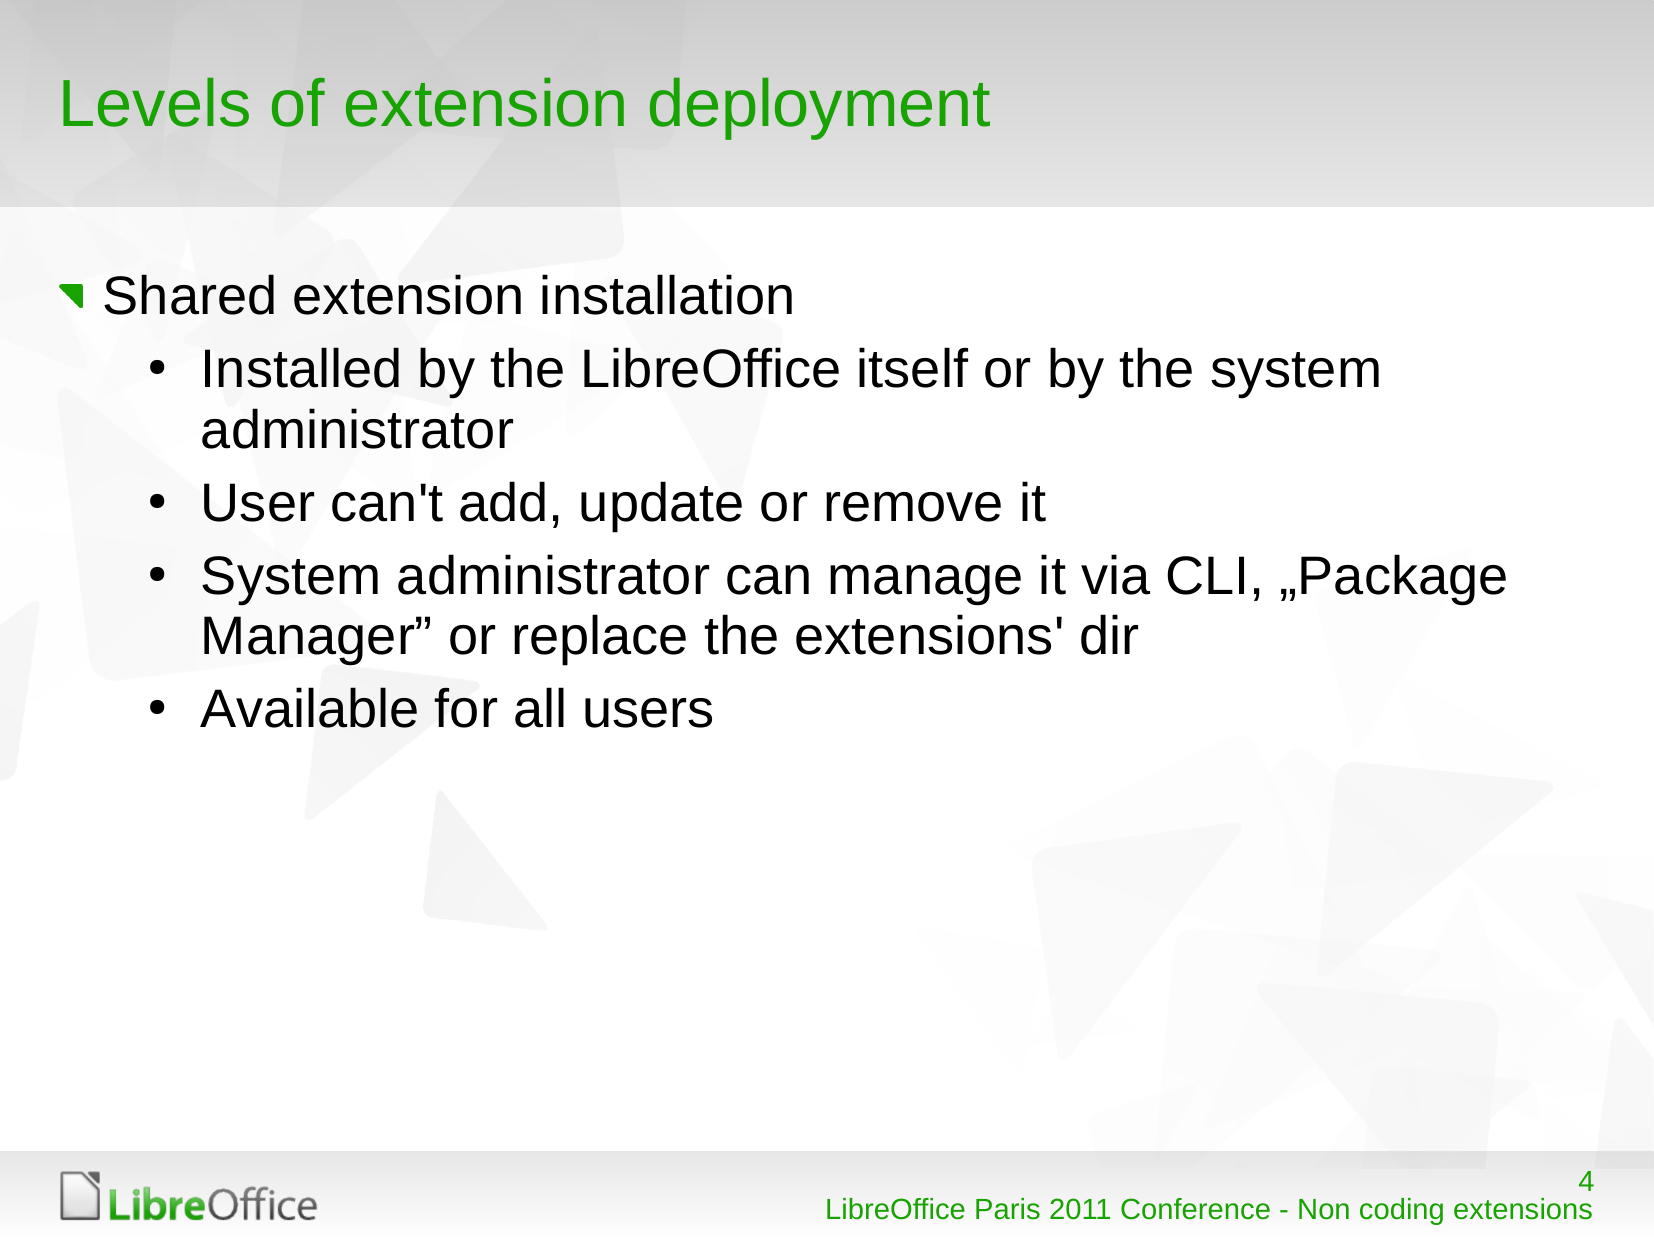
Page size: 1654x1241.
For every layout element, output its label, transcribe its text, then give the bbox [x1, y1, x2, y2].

picture [0, 0, 783, 931]
picture [915, 548, 1654, 1169]
list Shared extension installation Installed by the LibreOffice itself or by the system administrator User can't add, update or remove it System administrator can manage it via CLI, „Package Manager” or replace the extensions' dir Available for all users [59, 265, 1595, 1070]
picture [41, 1152, 337, 1240]
title Levels of extension deployment [59, 29, 1595, 178]
